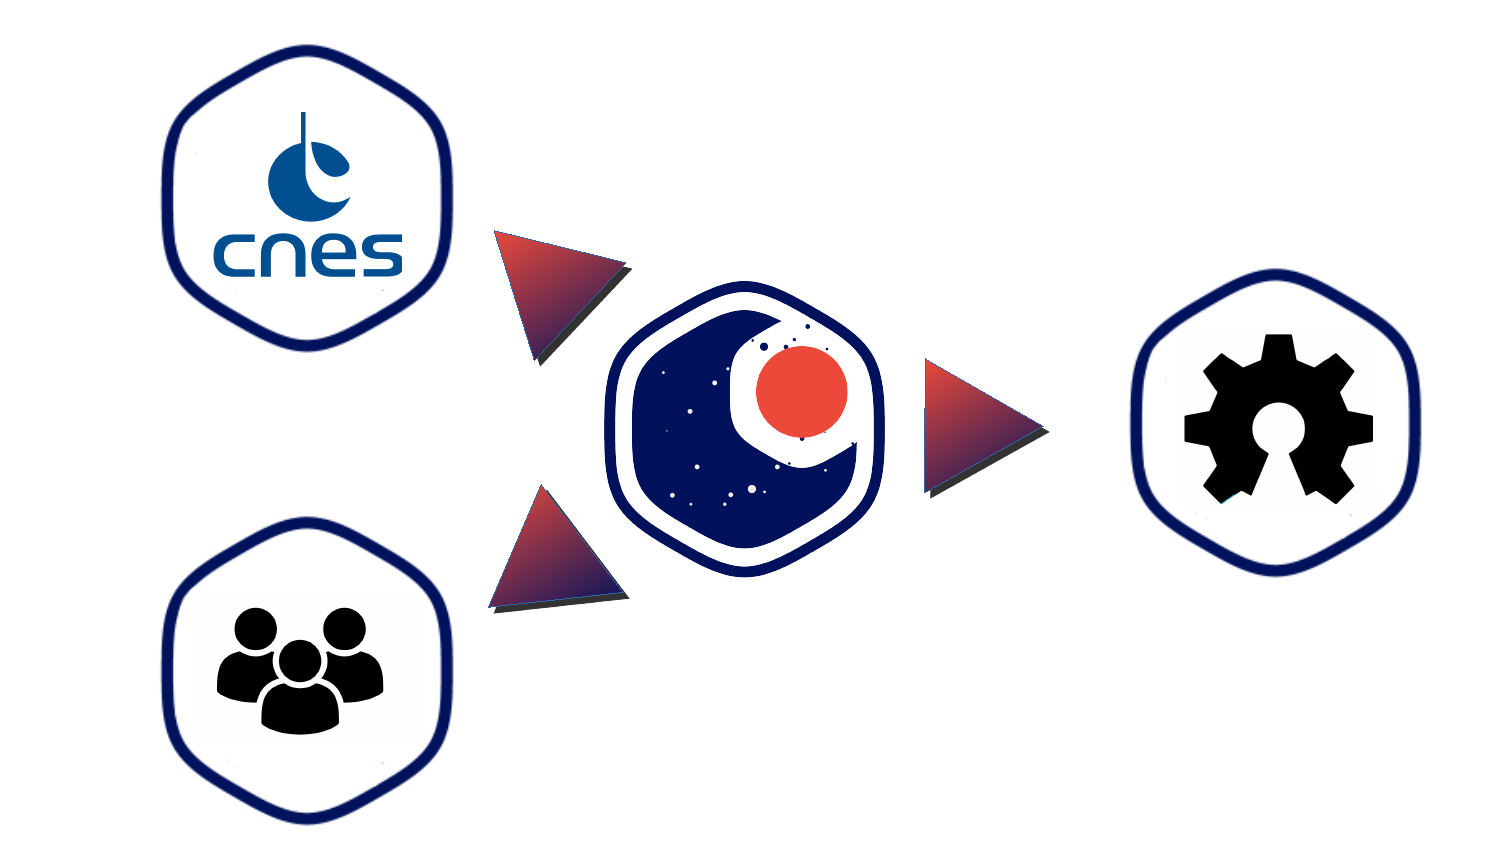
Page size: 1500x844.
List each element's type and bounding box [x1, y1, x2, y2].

picture [141, 507, 473, 839]
picture [141, 35, 473, 366]
picture [584, 271, 904, 591]
picture [1110, 259, 1441, 591]
text_box [488, 484, 624, 608]
text_box [924, 358, 1044, 493]
text_box [494, 230, 626, 361]
